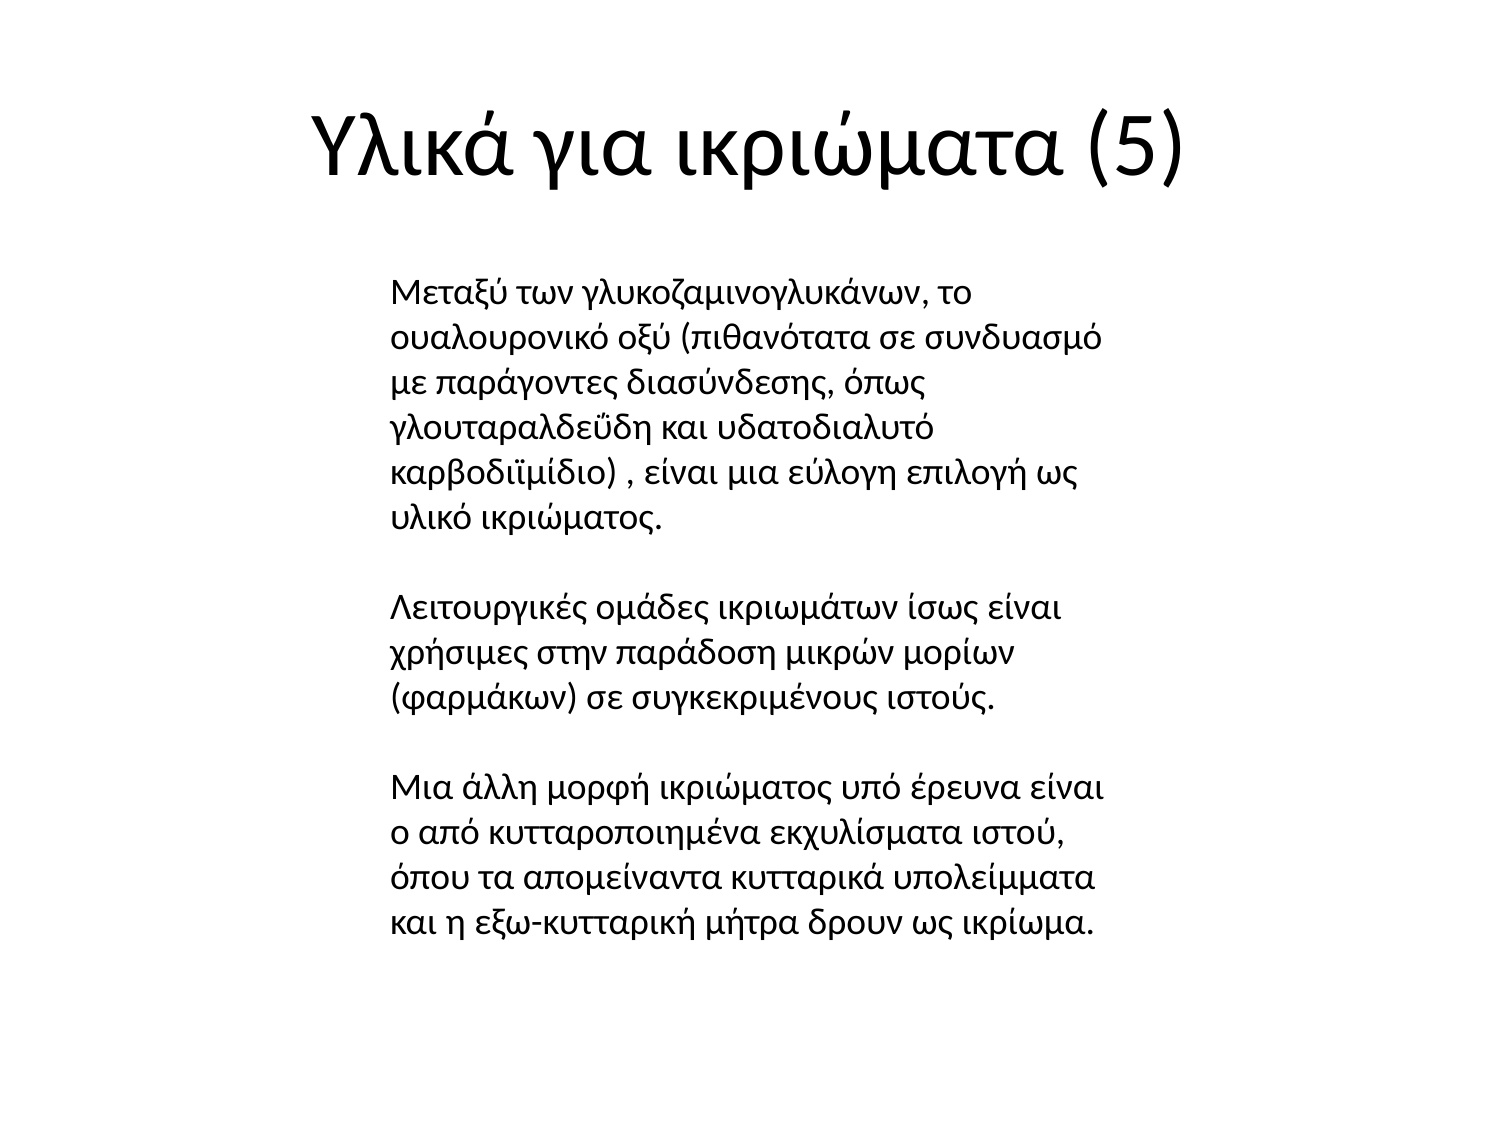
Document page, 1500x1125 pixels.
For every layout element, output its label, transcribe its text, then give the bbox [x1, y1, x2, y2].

text_box Μεταξύ των γλυκοζαμινογλυκάνων, το ουαλουρονικό οξύ (πιθανότατα σε συνδυασμό με παράγοντες διασύνδεσης, όπως γλουταραλδεΰδη και υδατοδιαλυτό καρβοδιϊμίδιο) , είναι μια εύλογη επιλογή ως υλικό ικριώματος. Λειτουργικές ομάδες ικριωμάτων ίσως είναι χρήσιμες στην παράδοση μικρών μορίων (φαρμάκων) σε συγκεκριμένους ιστούς. Μια άλλη μορφή ικριώματος υπό έρευνα είναι ο από κυτταροποιημένα εκχυλίσματα ιστού, όπου τα απομείναντα κυτταρικά υπολείμματα και η εξω-κυτταρική μήτρα δρουν ως ικρίωμα. [375, 259, 1125, 950]
title Υλικά για ικριώματα (5) [75, 45, 1426, 233]
